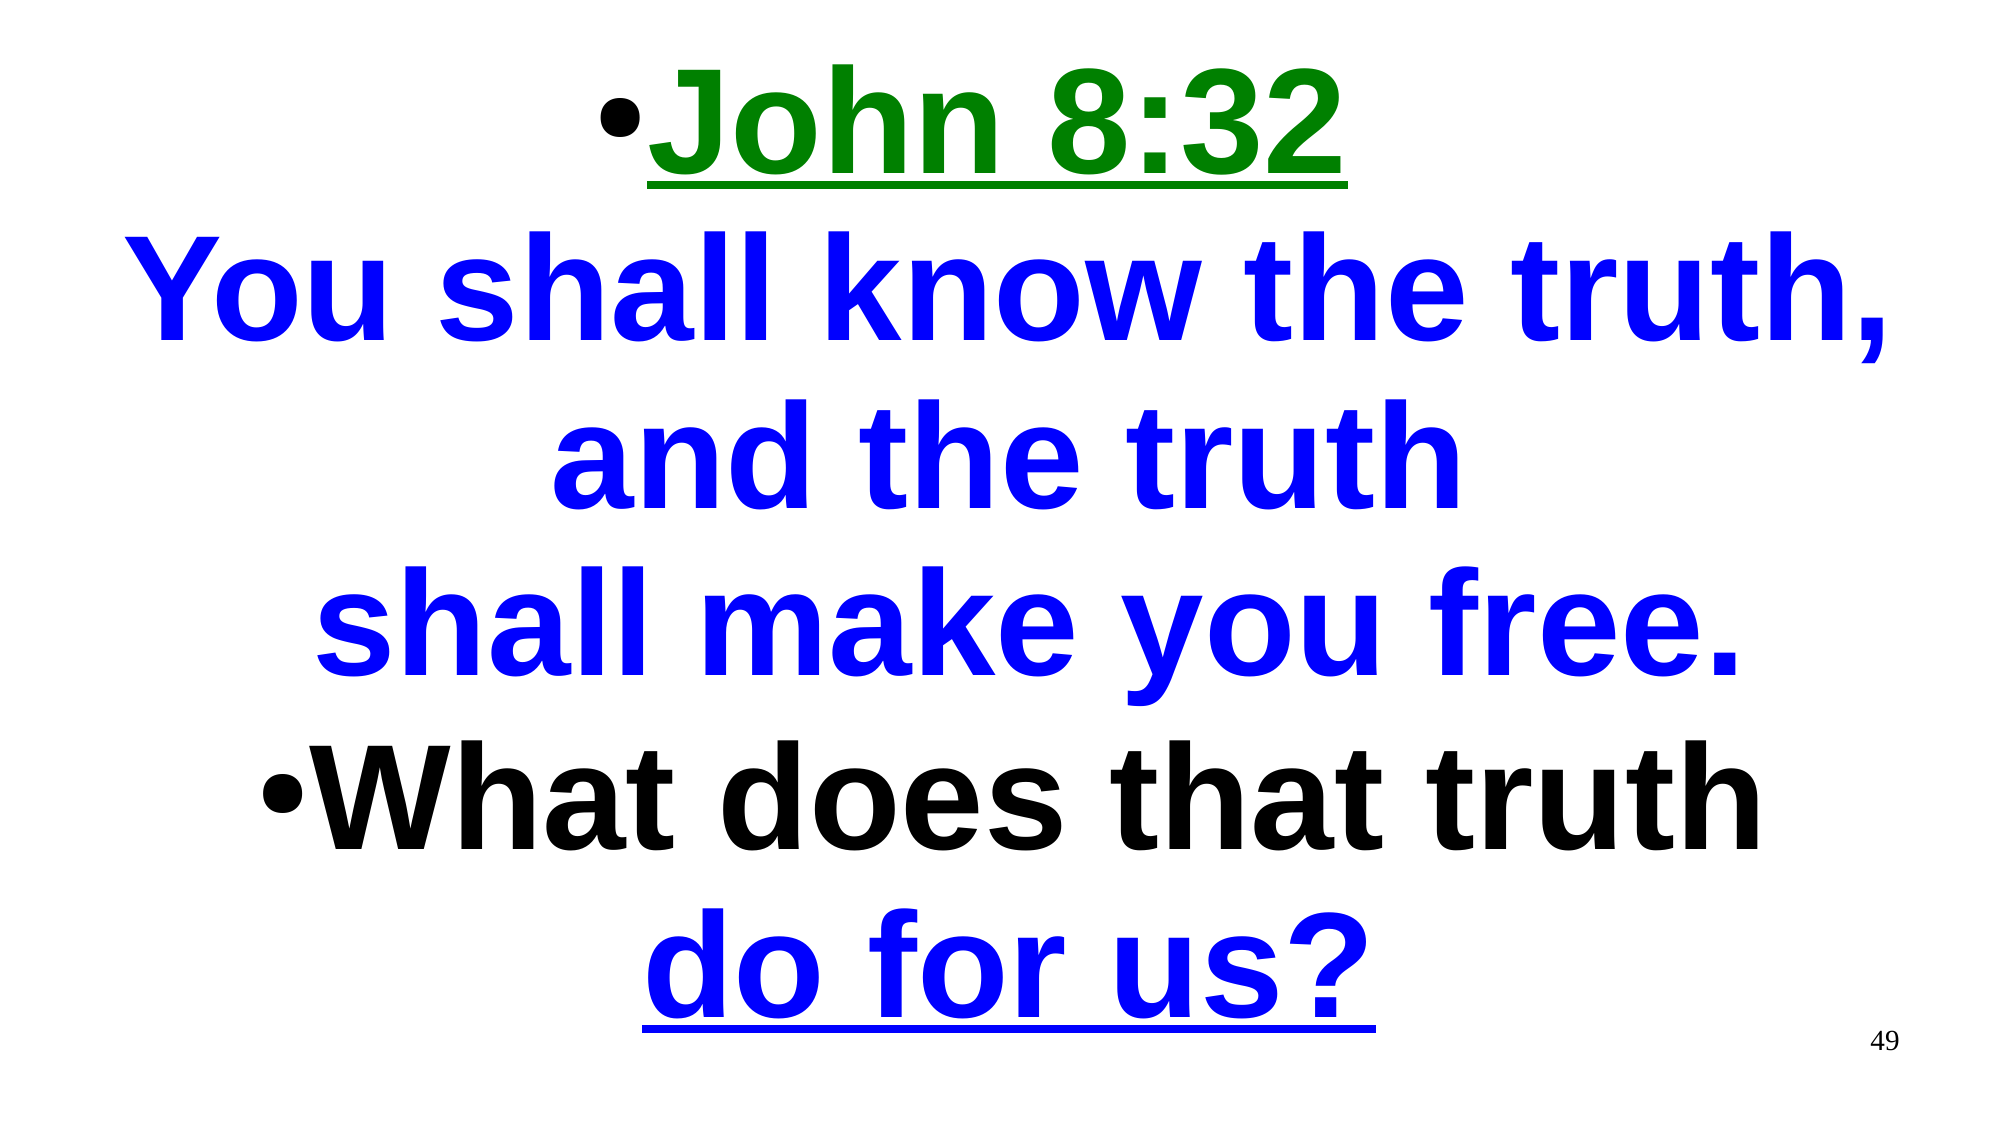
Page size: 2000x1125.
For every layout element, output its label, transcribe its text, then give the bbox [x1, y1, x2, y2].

list John 8:32 You shall know the truth, and the truth shall make you free. What does that truth do for us? [37, 37, 1988, 1088]
